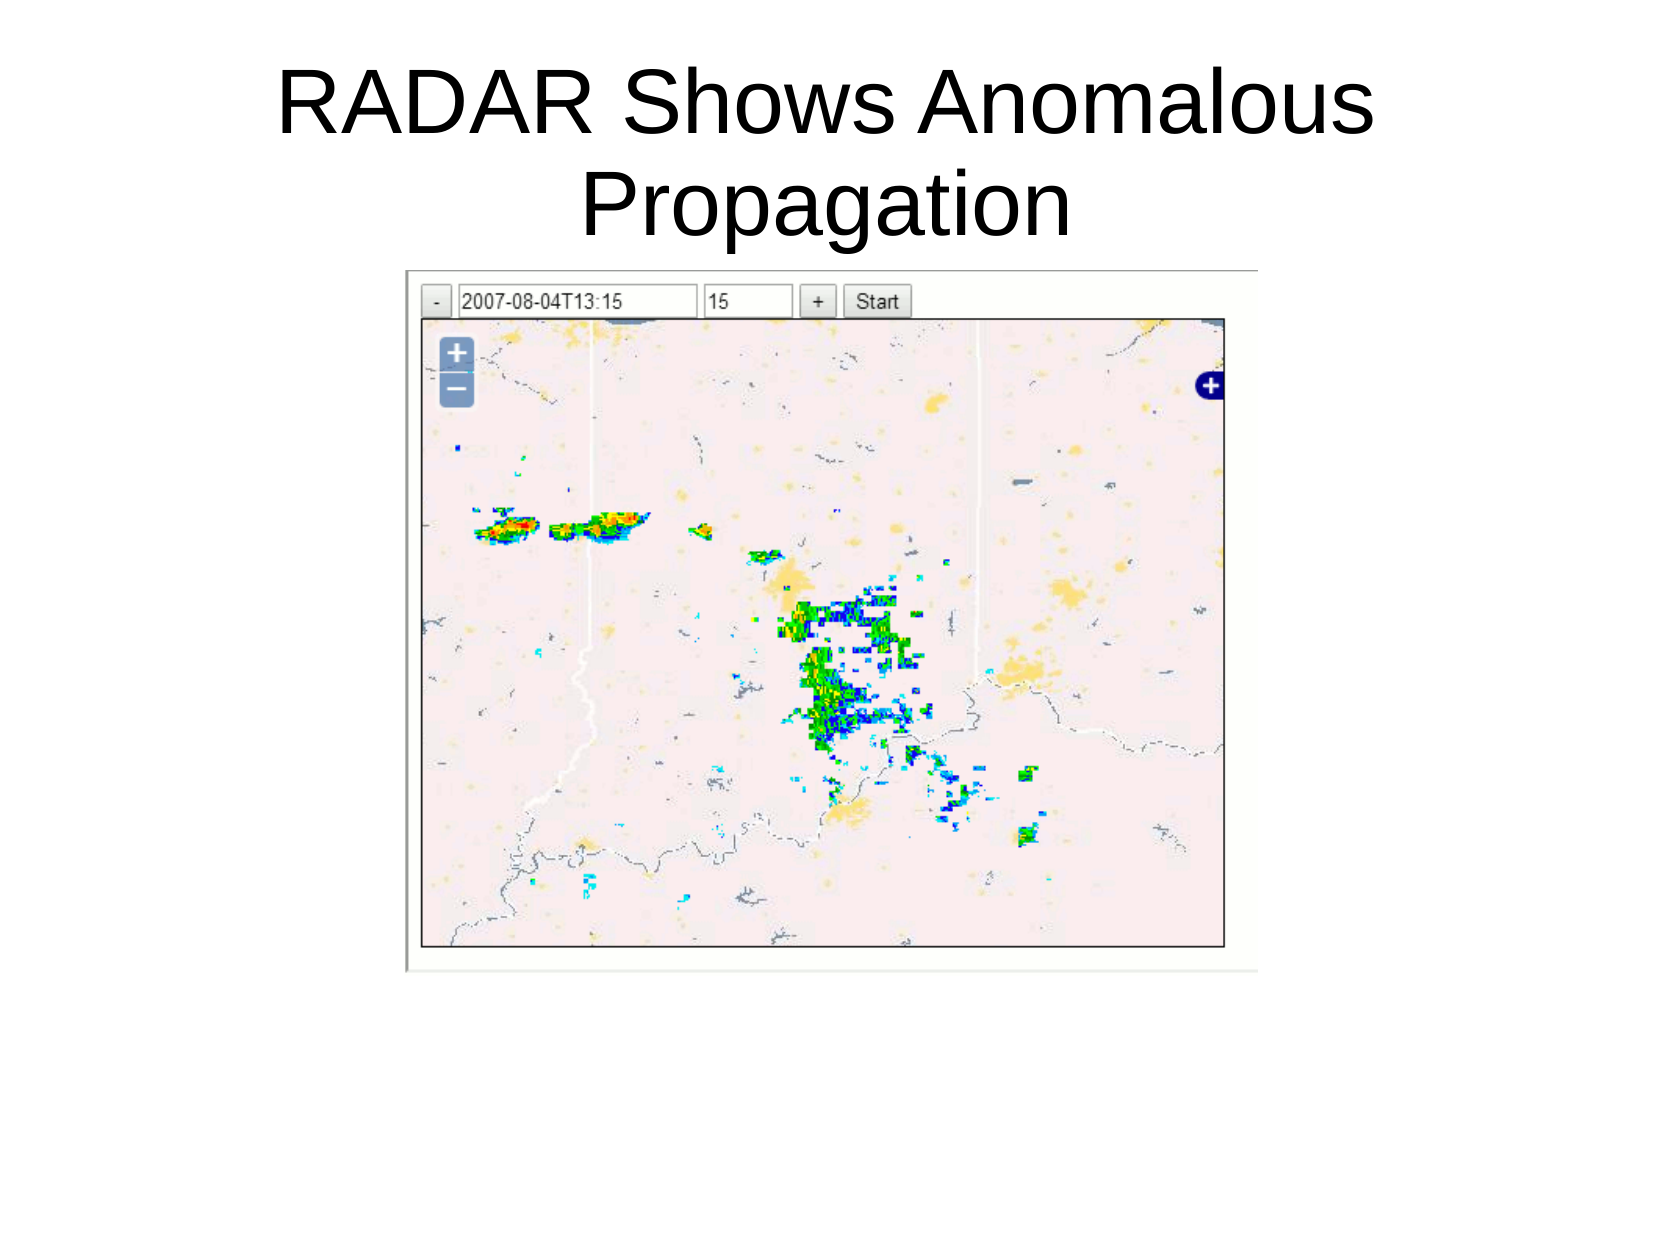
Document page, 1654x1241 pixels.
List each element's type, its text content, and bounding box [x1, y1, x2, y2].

picture [404, 270, 1258, 976]
title RADAR Shows Anomalous Propagation [82, 49, 1571, 257]
